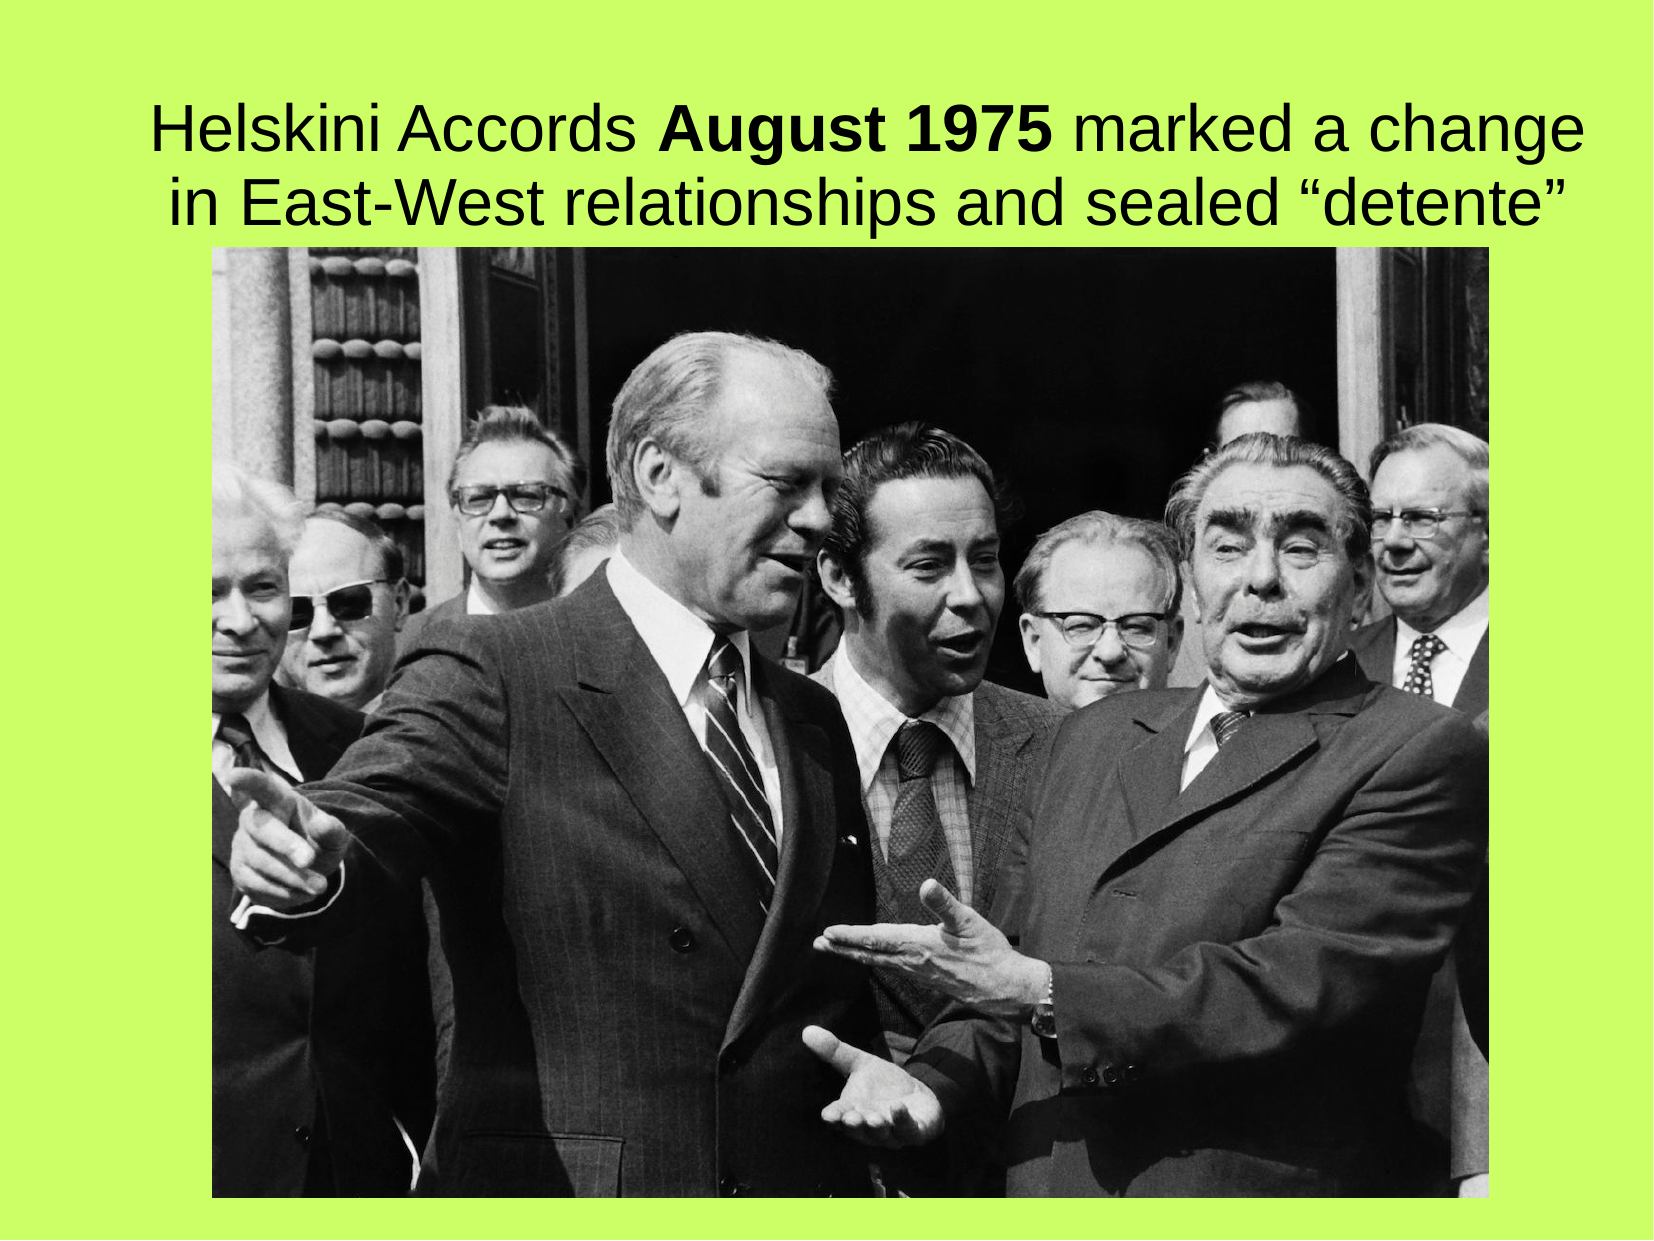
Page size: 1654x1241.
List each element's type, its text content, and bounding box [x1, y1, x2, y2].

picture [212, 247, 1489, 1198]
title Helskini Accords August 1975 marked a change in East-West relationships and sealed “detente” [141, 35, 1595, 296]
